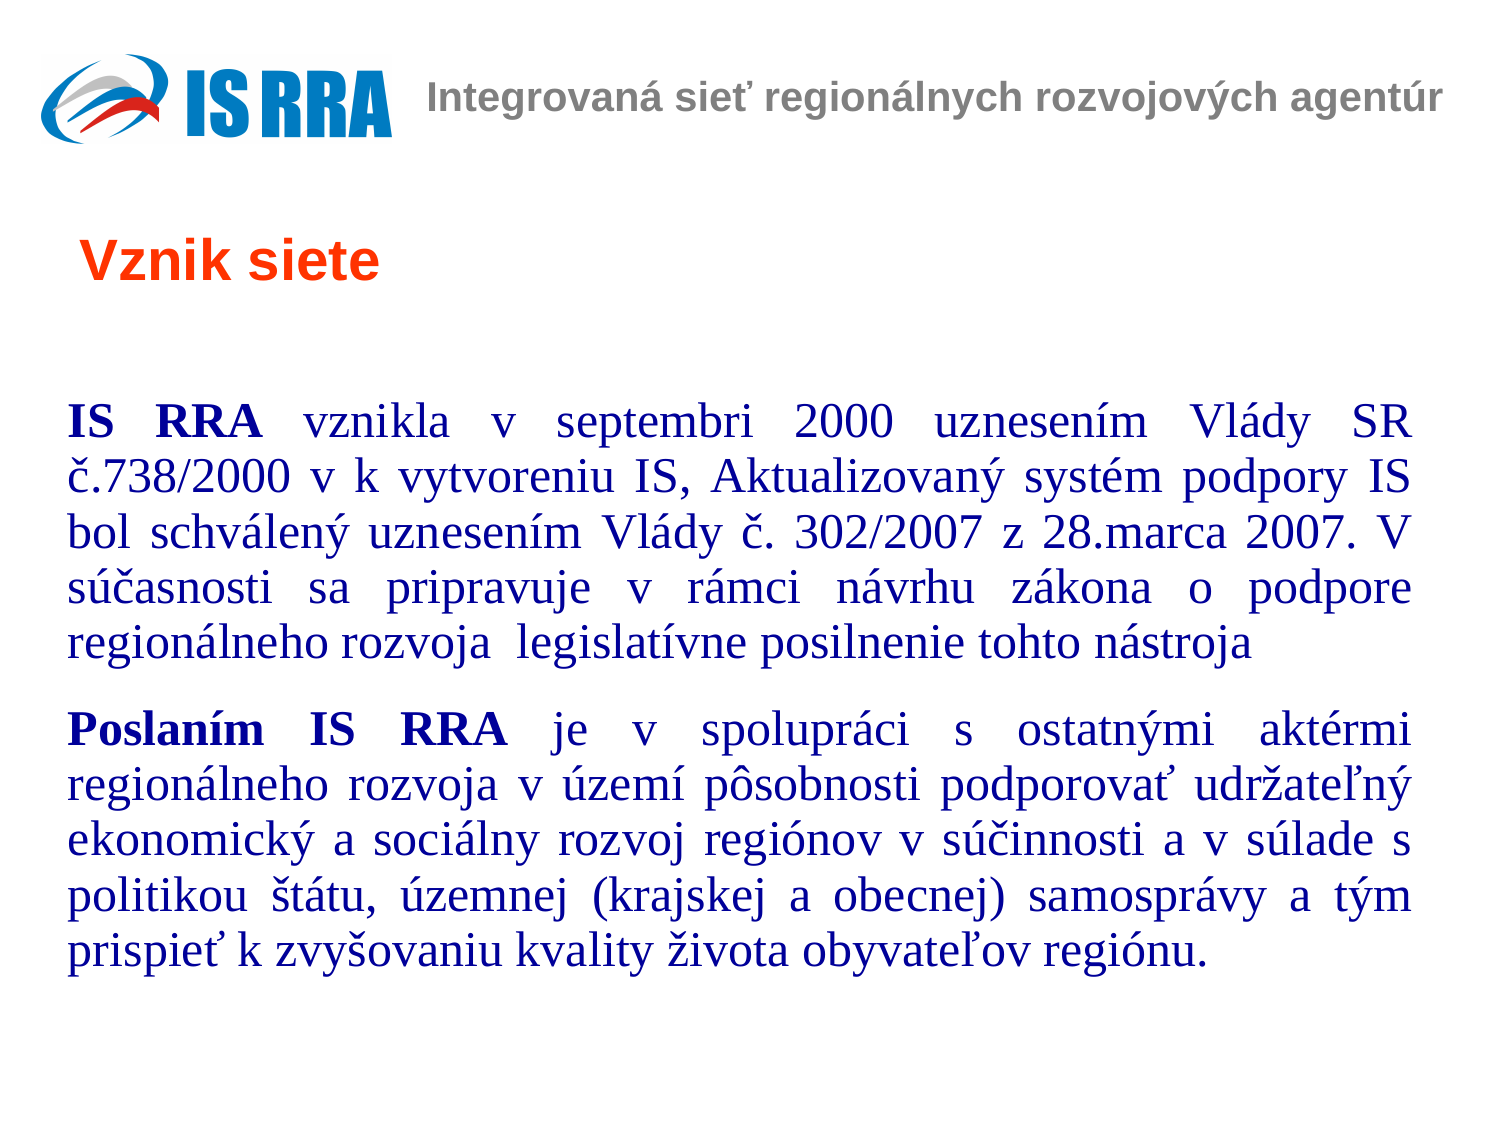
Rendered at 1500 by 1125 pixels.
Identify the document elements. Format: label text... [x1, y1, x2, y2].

text_box Integrovaná sieť regionálnych rozvojových agentúr [383, 66, 1459, 129]
text_box Vznik siete [64, 220, 778, 301]
picture [41, 54, 392, 145]
text_box IS RRA vznikla v septembri 2000 uznesením Vlády SR č.738/2000 v k vytvoreniu IS, Aktualizovaný systém podpory IS bol schválený uznesením Vlády č. 302/2007 z 28.marca 2007. V súčasnosti sa pripravuje v rámci návrhu zákona o podpore regionálneho rozvoja legislatívne posilnenie tohto nástroja Poslaním IS RRA je v spolupráci s ostatnými aktérmi regionálneho rozvoja v území pôsobnosti podporovať udržateľný ekonomický a sociálny rozvoj regiónov v súčinnosti a v súlade s politikou štátu, územnej (krajskej a obecnej) samosprávy a tým prispieť k zvyšovaniu kvality života obyvateľov regiónu. [53, 385, 1429, 985]
